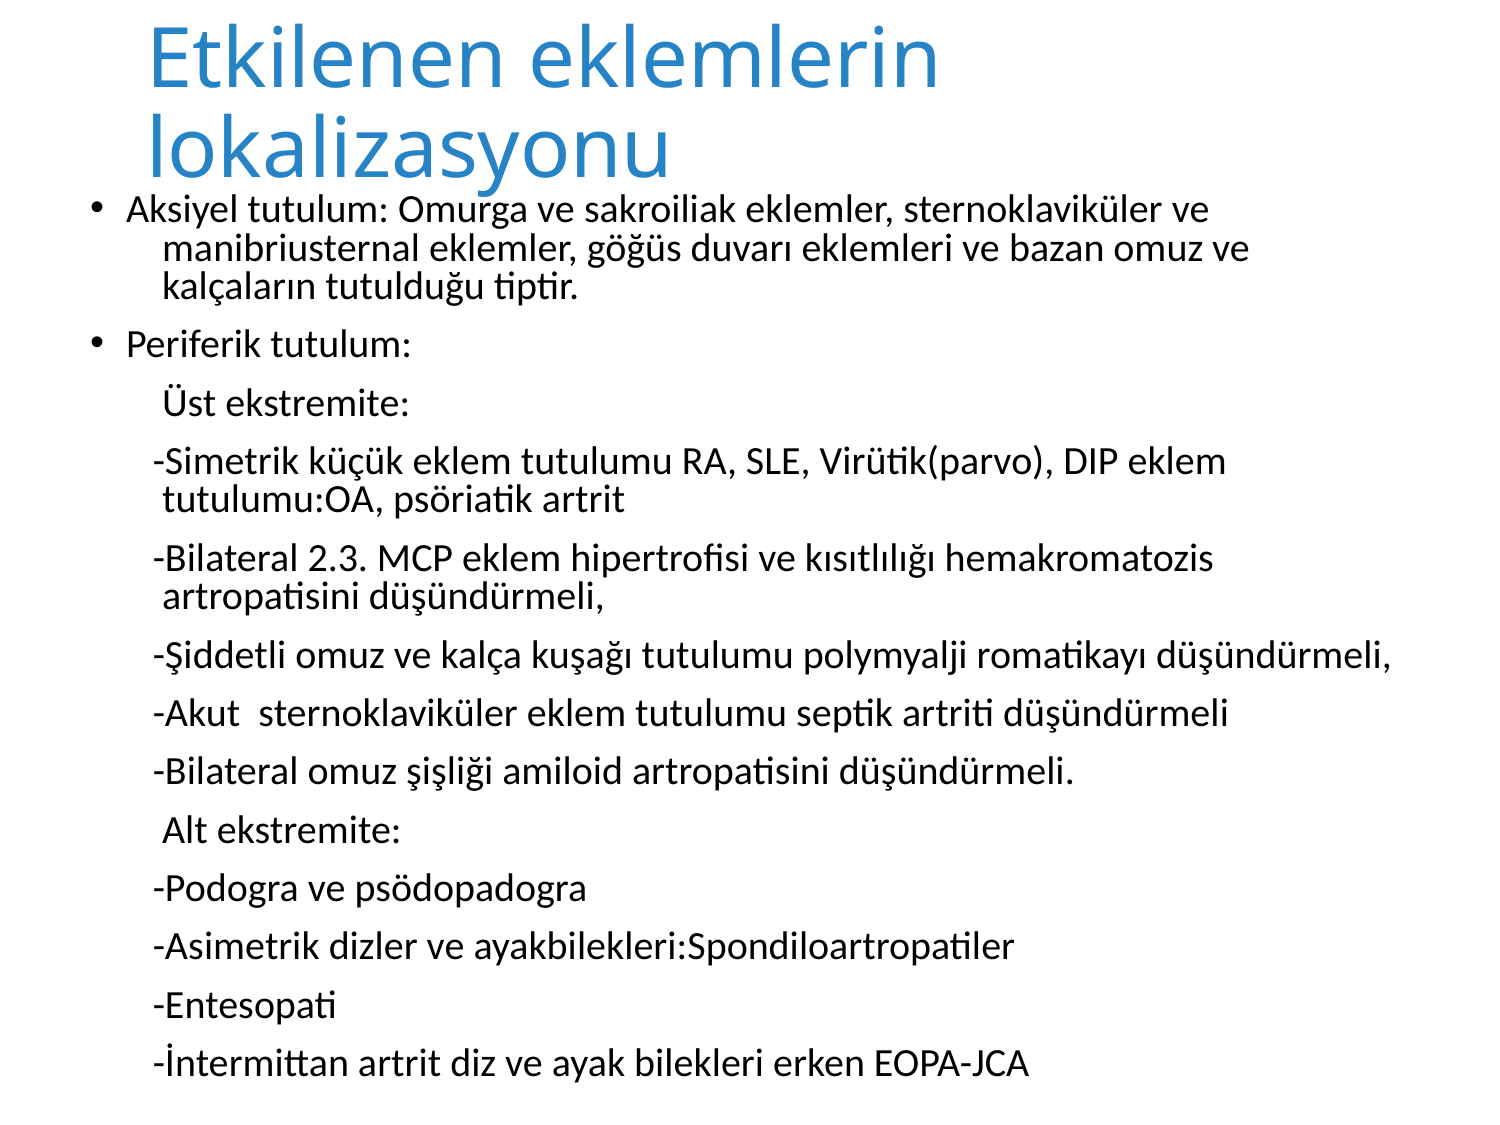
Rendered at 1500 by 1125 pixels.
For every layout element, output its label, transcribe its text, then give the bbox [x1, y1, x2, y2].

title Etkilenen eklemlerin lokalizasyonu [131, 0, 1426, 184]
list Aksiyel tutulum: Omurga ve sakroiliak eklemler, sternoklaviküler ve manibriusternal eklemler, göğüs duvarı eklemleri ve bazan omuz ve kalçaların tutulduğu tiptir. Periferik tutulum: Üst ekstremite: -Simetrik küçük eklem tutulumu RA, SLE, Virütik(parvo), DIP eklem tutulumu:OA, psöriatik artrit -Bilateral 2.3. MCP eklem hipertrofisi ve kısıtlılığı hemakromatozis artropatisini düşündürmeli, -Şiddetli omuz ve kalça kuşağı tutulumu polymyalji romatikayı düşündürmeli, -Akut sternoklaviküler eklem tutulumu septik artriti düşündürmeli -Bilateral omuz şişliği amiloid artropatisini düşündürmeli. Alt ekstremite: -Podogra ve psödopadogra -Asimetrik dizler ve ayakbilekleri:Spondiloartropatiler -Entesopati -İntermittan artrit diz ve ayak bilekleri erken EOPA-JCA [75, 184, 1426, 1125]
